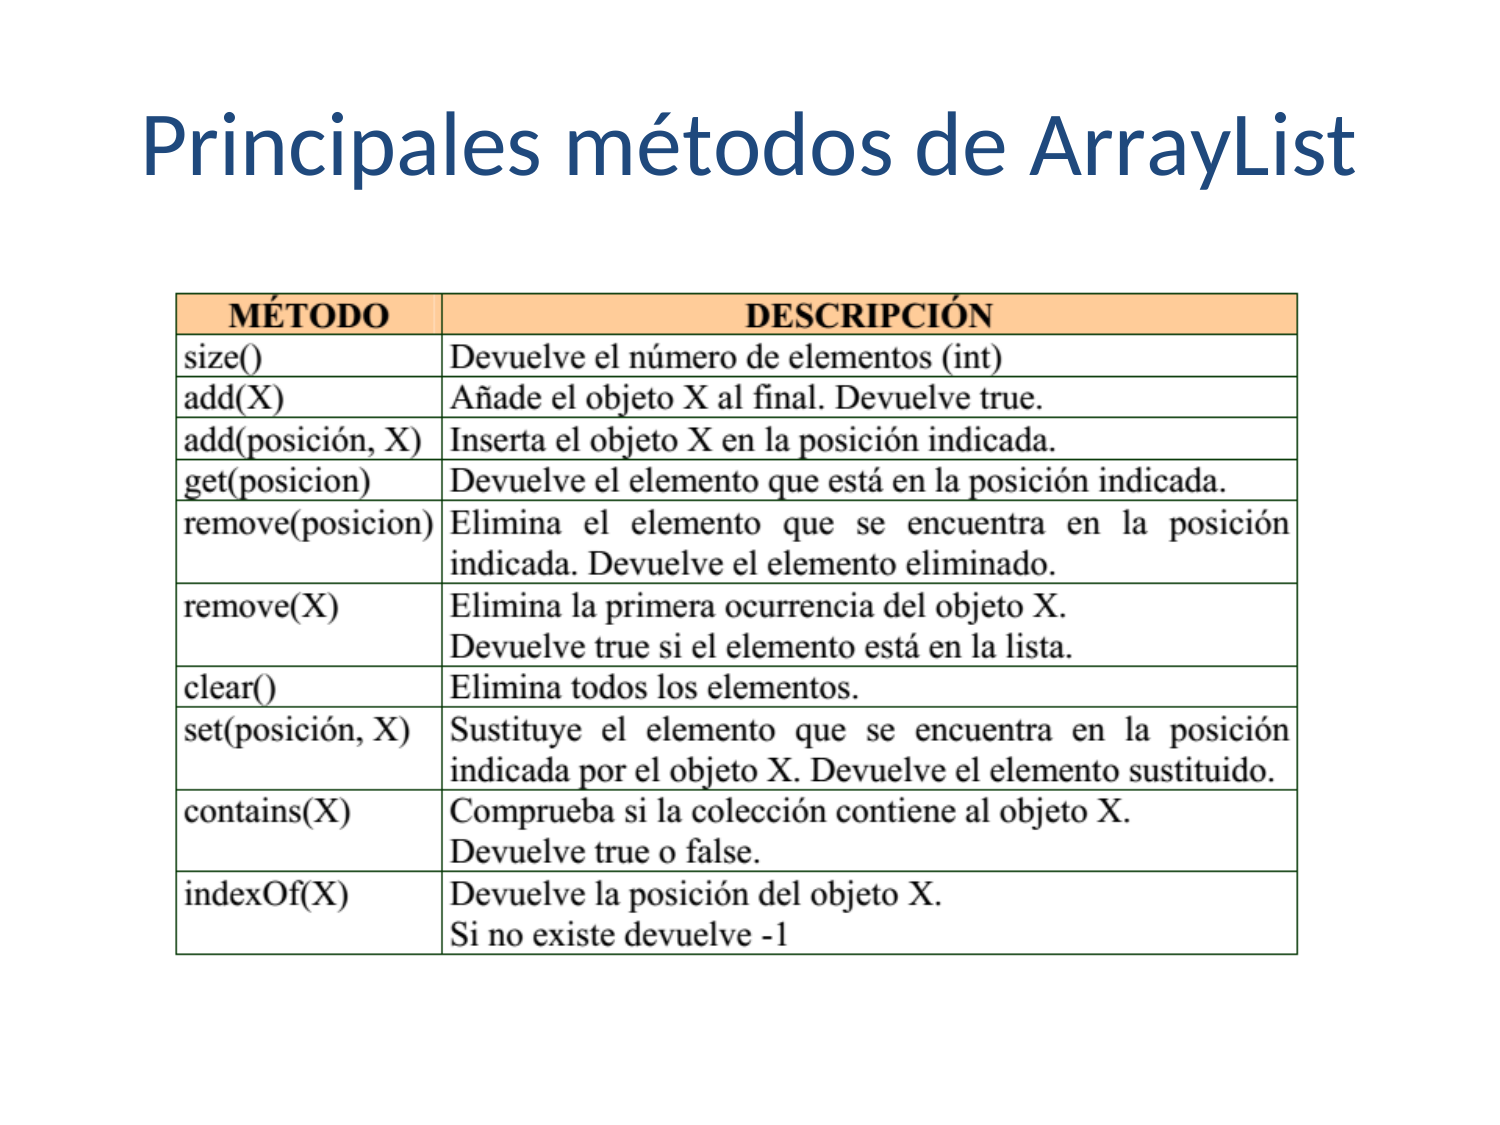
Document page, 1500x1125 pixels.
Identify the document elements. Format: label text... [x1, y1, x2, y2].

picture [171, 290, 1303, 960]
title Principales métodos de ArrayList [75, 45, 1426, 233]
